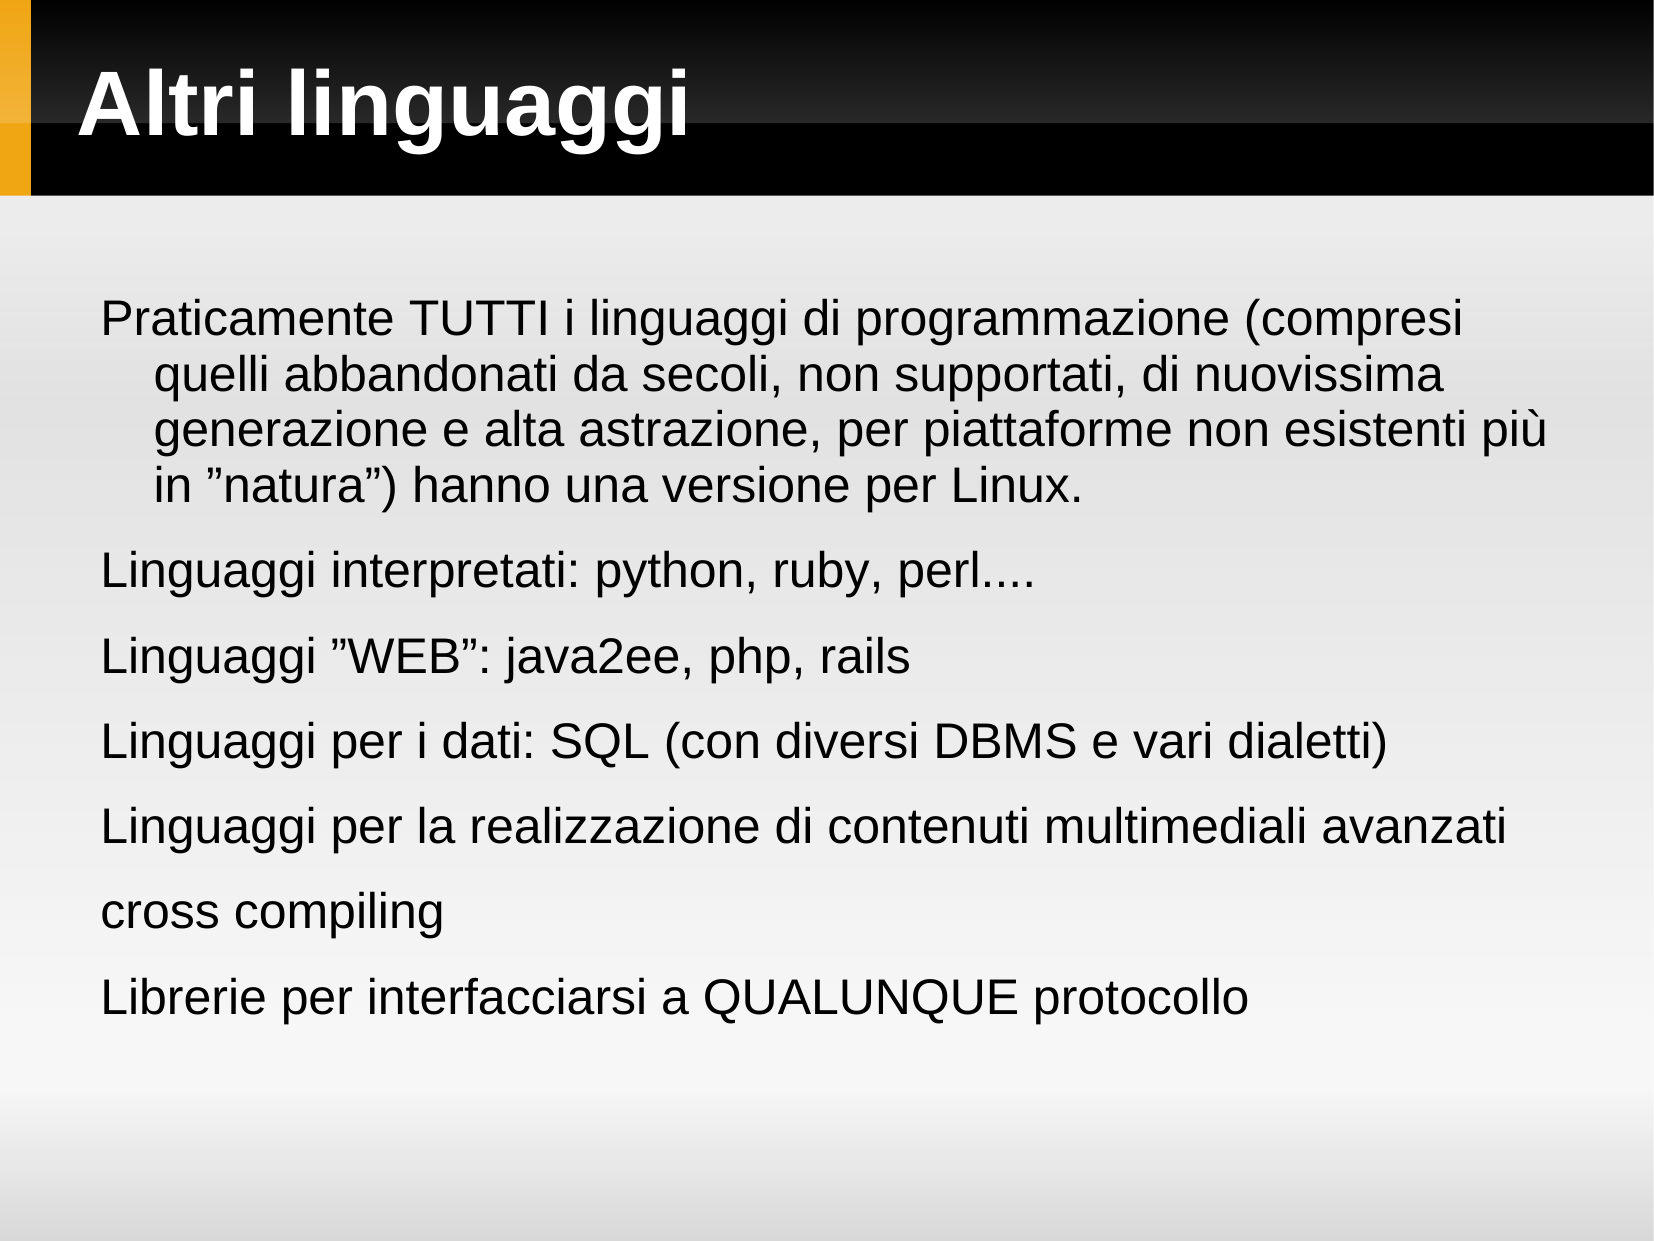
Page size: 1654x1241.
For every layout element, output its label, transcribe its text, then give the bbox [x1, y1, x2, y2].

title Altri linguaggi [76, 7, 1565, 200]
picture [0, 0, 1654, 1241]
list Praticamente TUTTI i linguaggi di programmazione (compresi quelli abbandonati da secoli, non supportati, di nuovissima generazione e alta astrazione, per piattaforme non esistenti più in ”natura”) hanno una versione per Linux. Linguaggi interpretati: python, ruby, perl.... Linguaggi ”WEB”: java2ee, php, rails Linguaggi per i dati: SQL (con diversi DBMS e vari dialetti) Linguaggi per la realizzazione di contenuti multimediali avanzati cross compiling Librerie per interfacciarsi a QUALUNQUE protocollo [82, 290, 1571, 1094]
